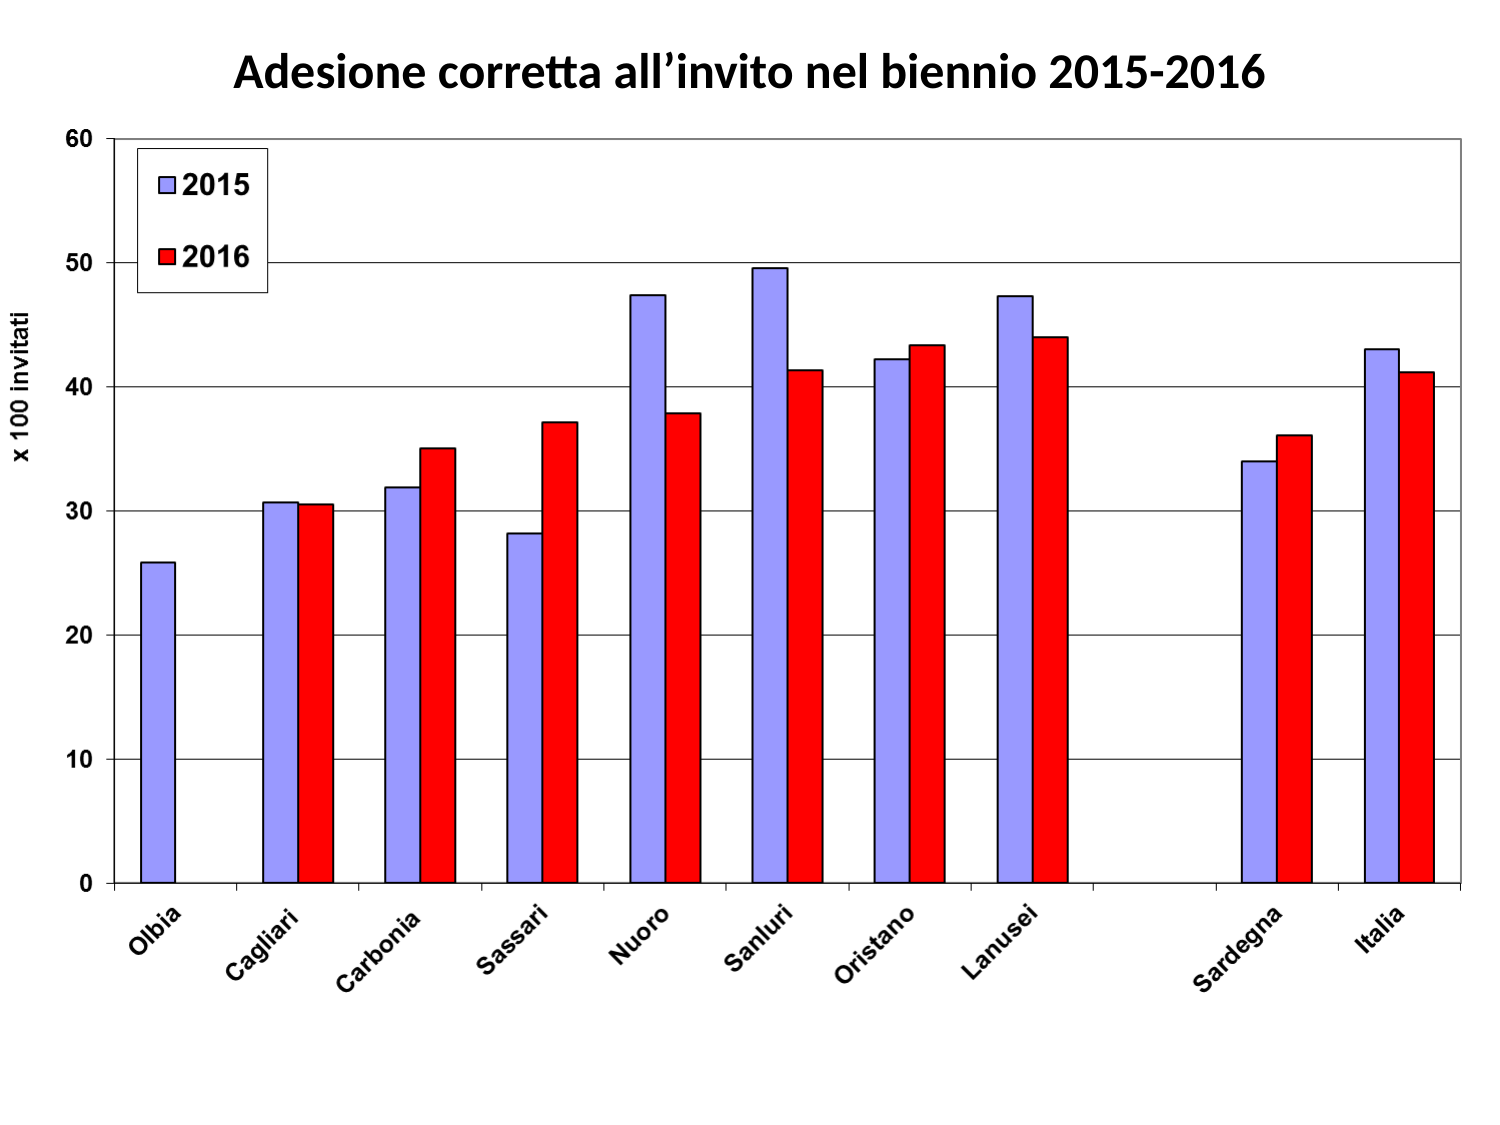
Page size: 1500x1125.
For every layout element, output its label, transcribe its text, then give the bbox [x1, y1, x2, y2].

text_box Adesione corretta all’invito nel biennio 2015-2016 [135, 30, 1364, 101]
picture [0, 101, 1500, 1024]
